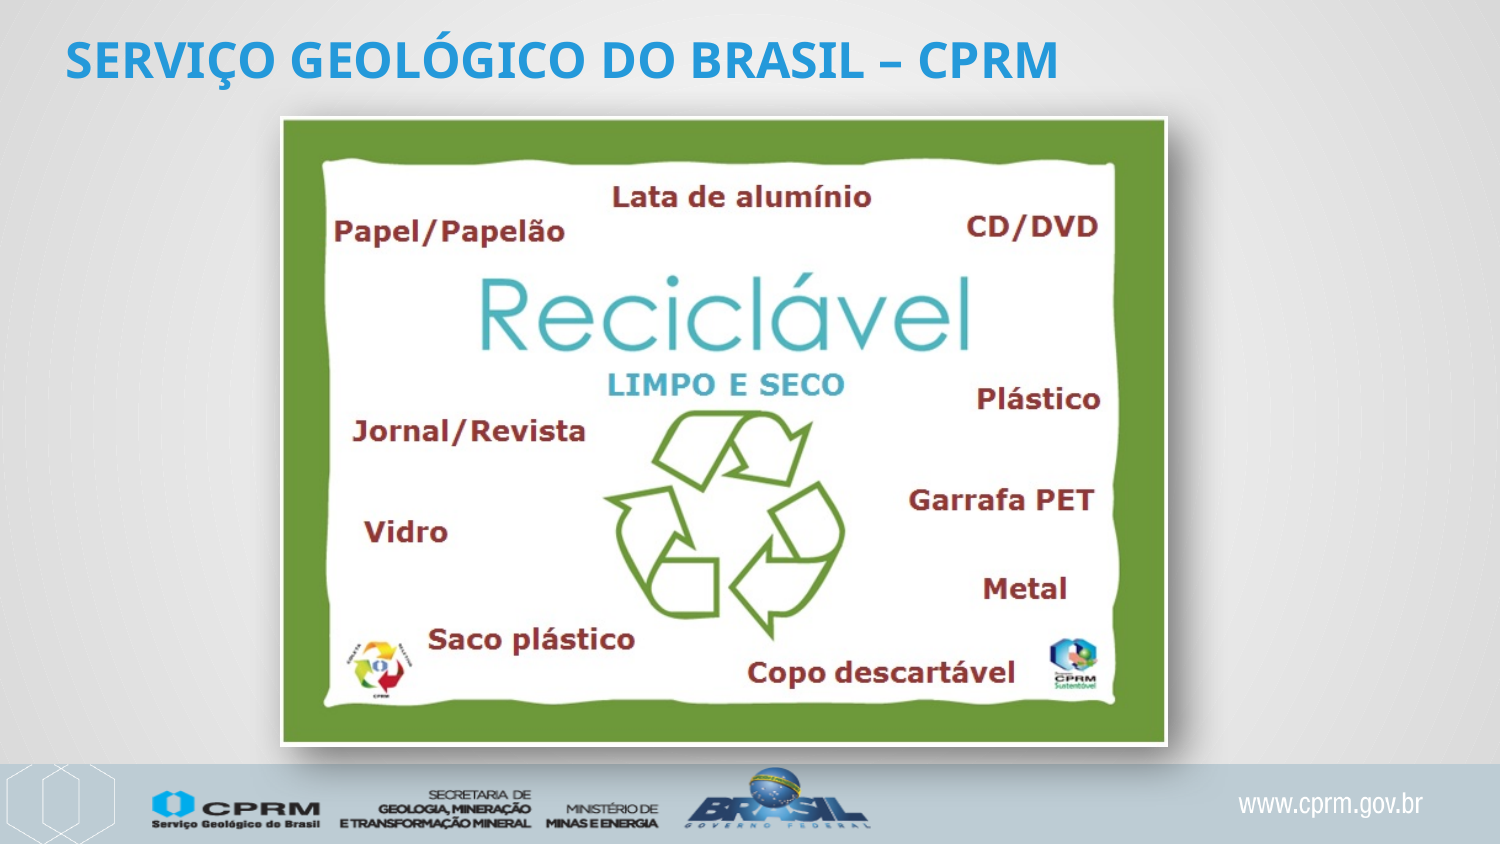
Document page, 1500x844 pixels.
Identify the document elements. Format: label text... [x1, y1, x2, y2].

picture [280, 116, 1168, 747]
text_box SERVIÇO GEOLÓGICO DO BRASIL – CPRM [51, 20, 1076, 96]
picture [0, 757, 1500, 844]
